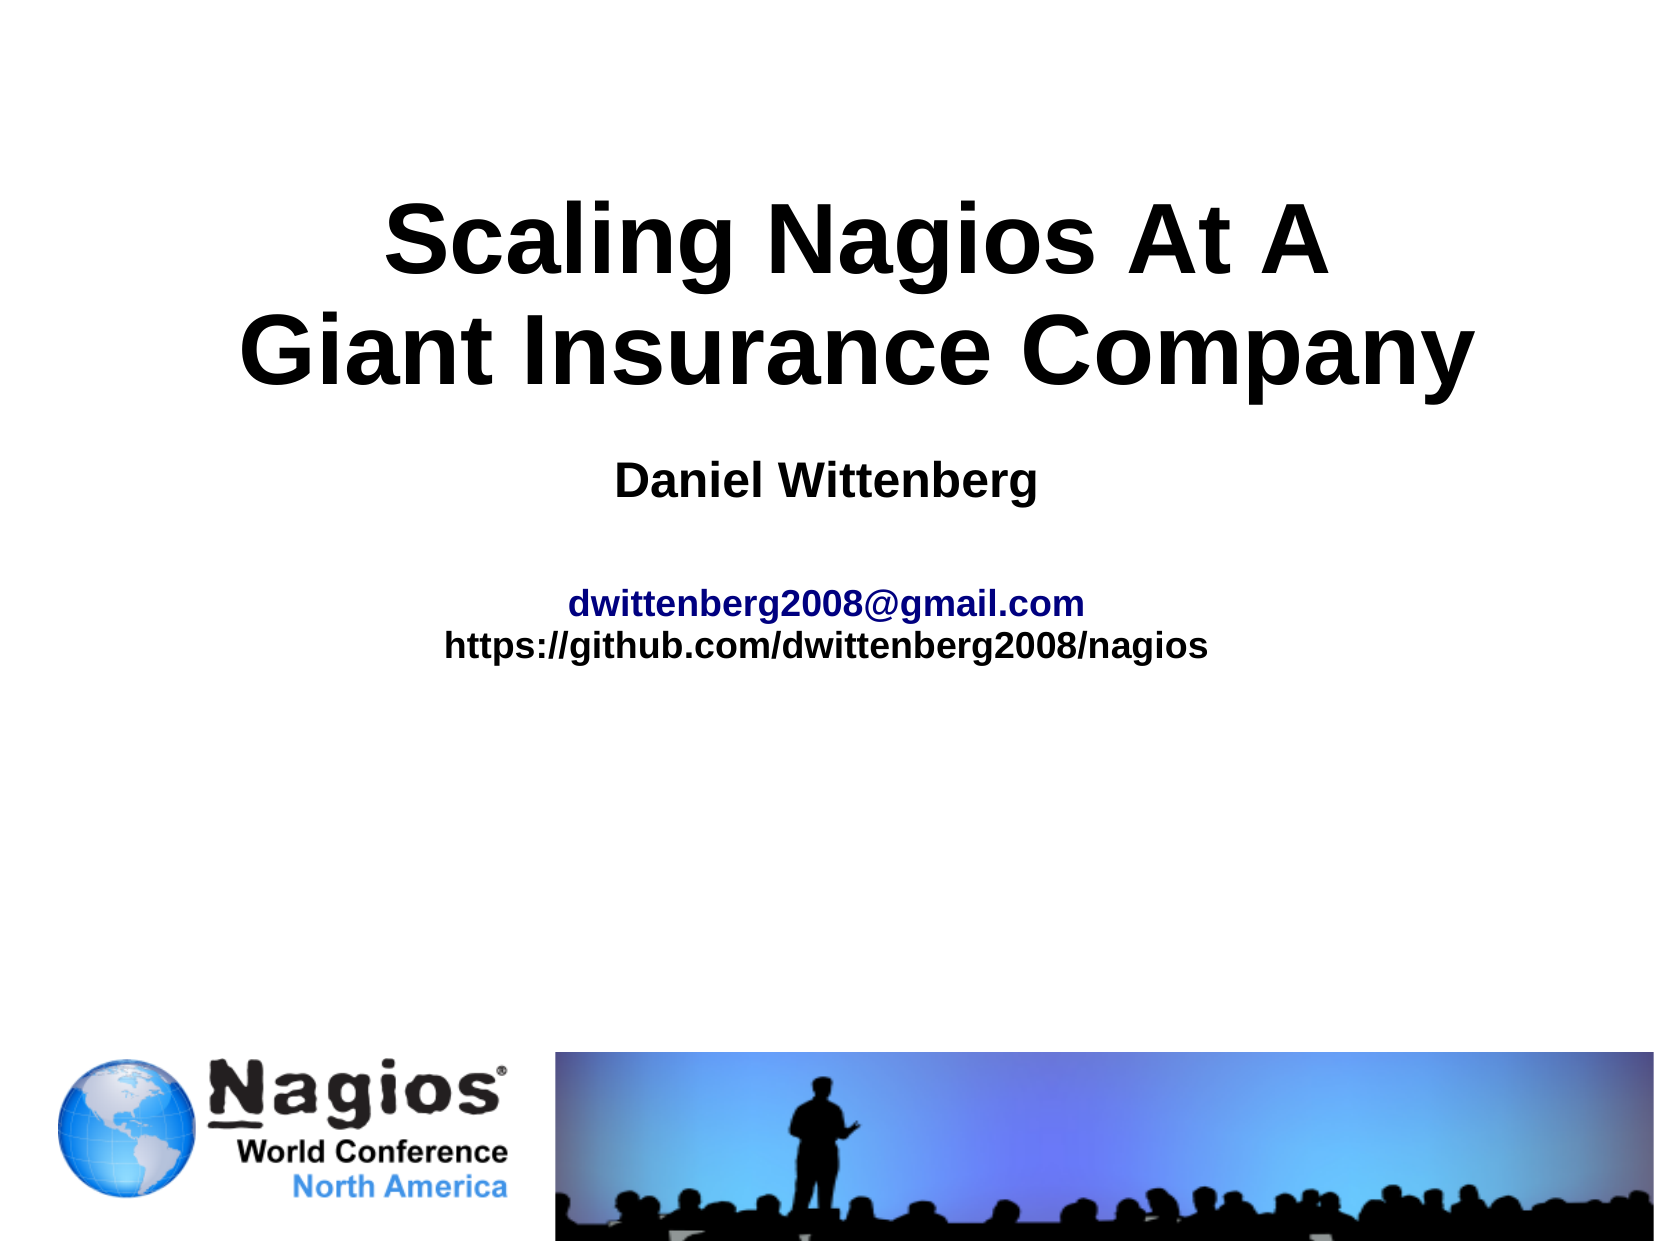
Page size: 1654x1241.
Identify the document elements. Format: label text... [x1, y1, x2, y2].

text_box Daniel Wittenberg [0, 444, 1654, 516]
picture [58, 1058, 509, 1228]
text_box Scaling Nagios At A Giant Insurance Company [224, 175, 1493, 414]
picture [555, 1052, 1654, 1241]
text_box dwittenberg2008@gmail.com https://github.com/dwittenberg2008/nagios [0, 574, 1654, 674]
